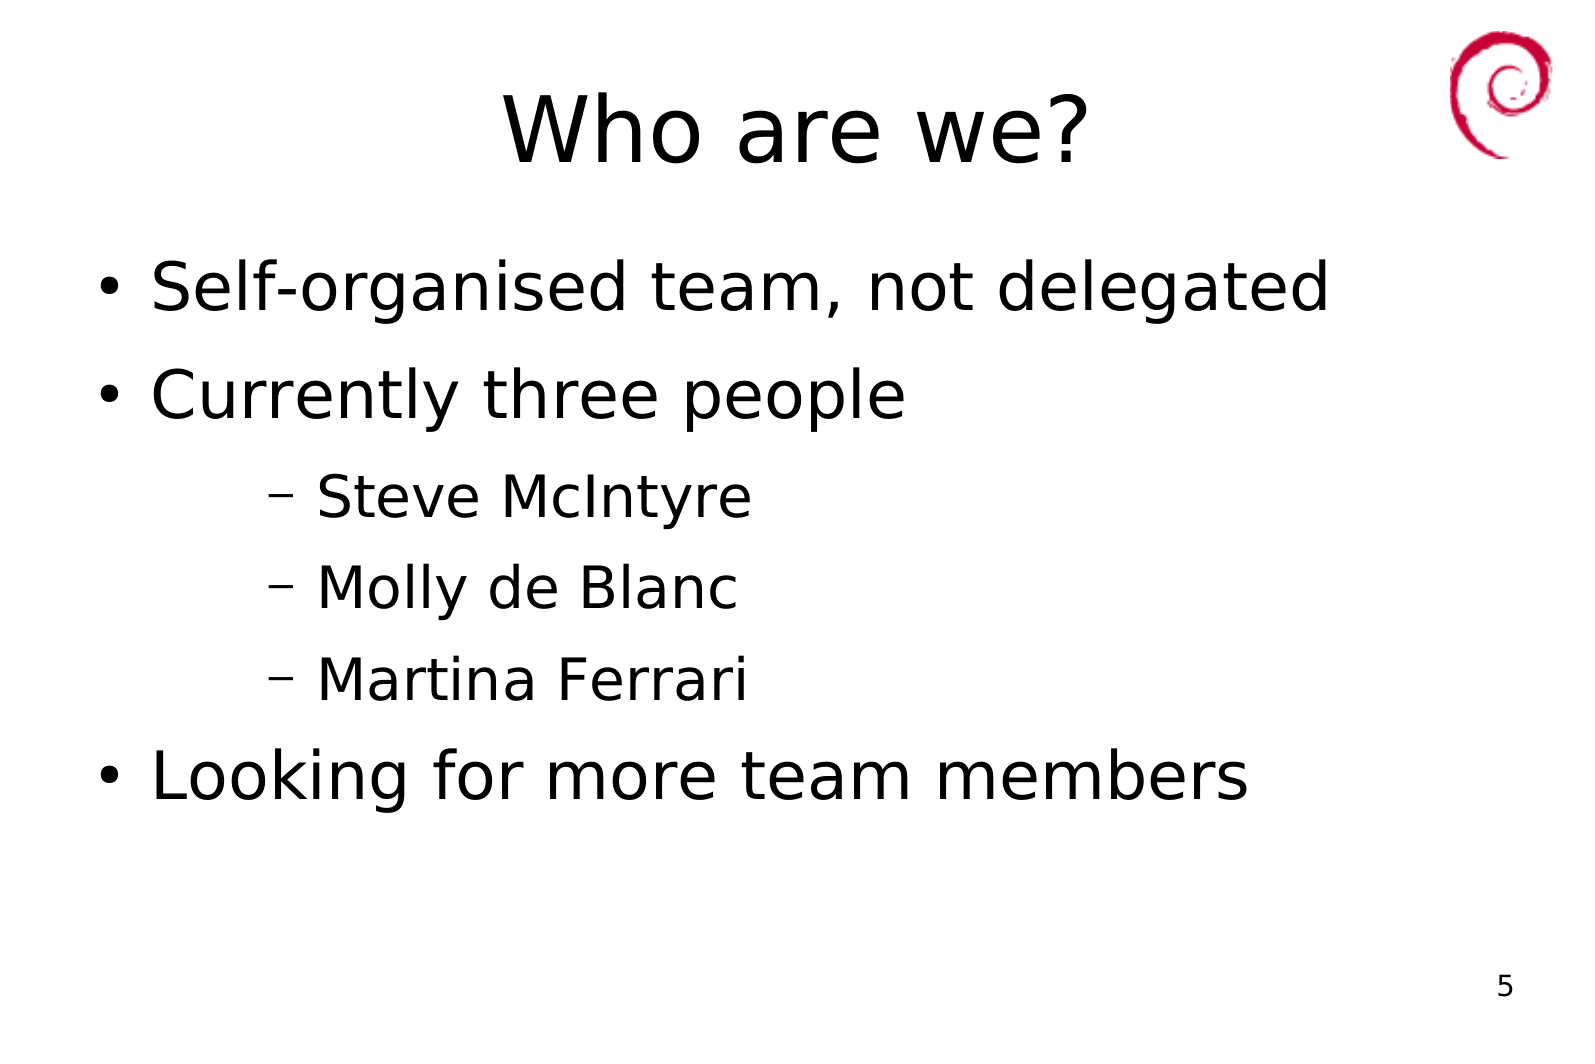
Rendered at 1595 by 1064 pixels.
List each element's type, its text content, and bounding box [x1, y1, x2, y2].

title Who are we? [79, 42, 1515, 220]
picture [1450, 31, 1555, 159]
list Self-organised team, not delegated Currently three people Steve McIntyre Molly de Blanc Martina Ferrari Looking for more team members [79, 248, 1515, 951]
